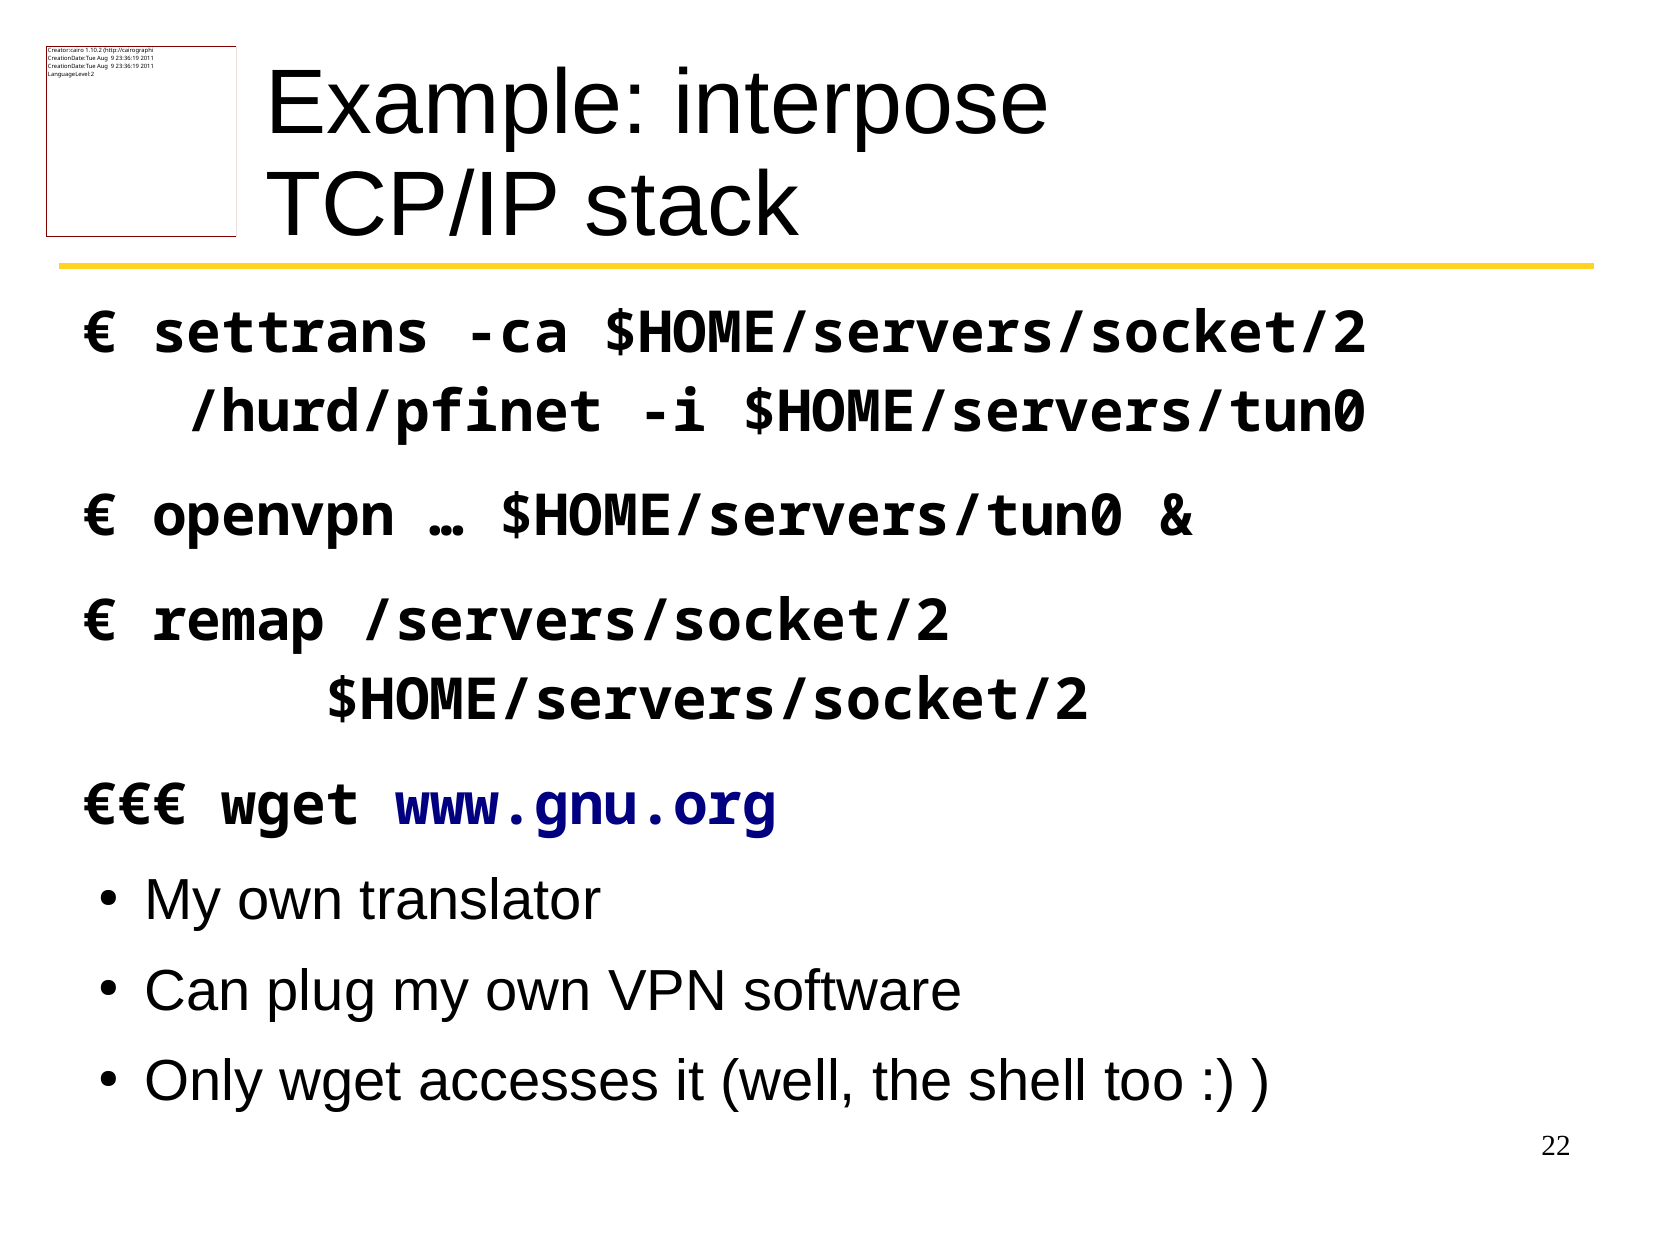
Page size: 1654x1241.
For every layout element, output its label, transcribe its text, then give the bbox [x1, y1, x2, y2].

list € settrans -ca $HOME/servers/socket/2 /hurd/pfinet -i $HOME/servers/tun0 € openvpn … $HOME/servers/tun0 & € remap /servers/socket/2 $HOME/servers/socket/2 €€€ wget www.gnu.org My own translator Can plug my own VPN software Only wget accesses it (well, the shell too :) ) [82, 290, 1571, 1123]
title Example: interpose TCP/IP stack [265, 49, 1571, 257]
